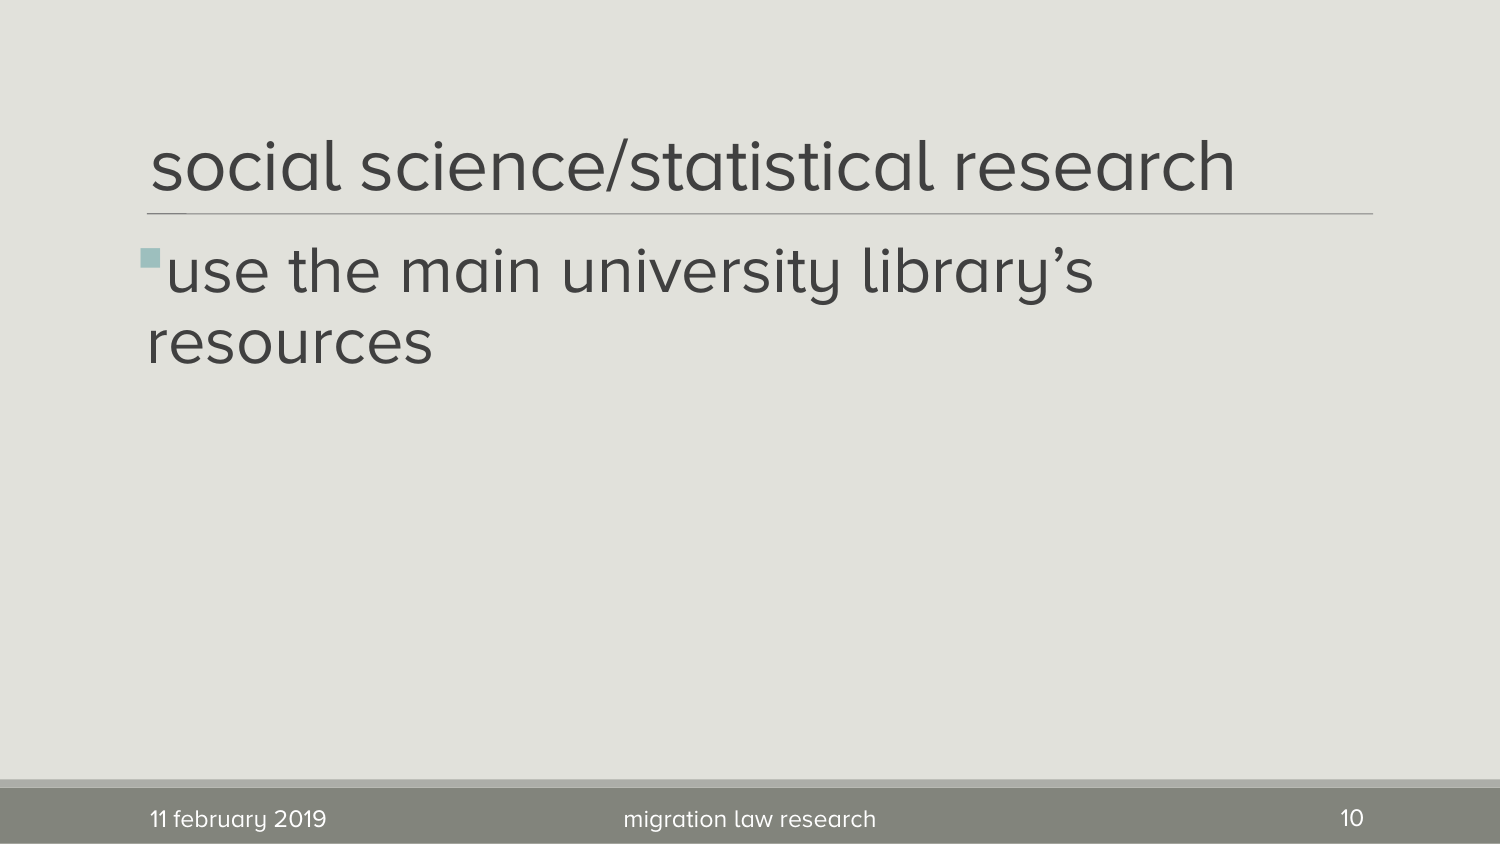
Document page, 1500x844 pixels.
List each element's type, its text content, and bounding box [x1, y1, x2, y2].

footer migration law research [453, 794, 1047, 840]
title social science/statistical research [135, 35, 1373, 214]
list use the main university library’s resources [135, 227, 1373, 723]
slide_number <number> [1218, 794, 1380, 840]
slide_number 11 february 2019 [135, 794, 440, 840]
